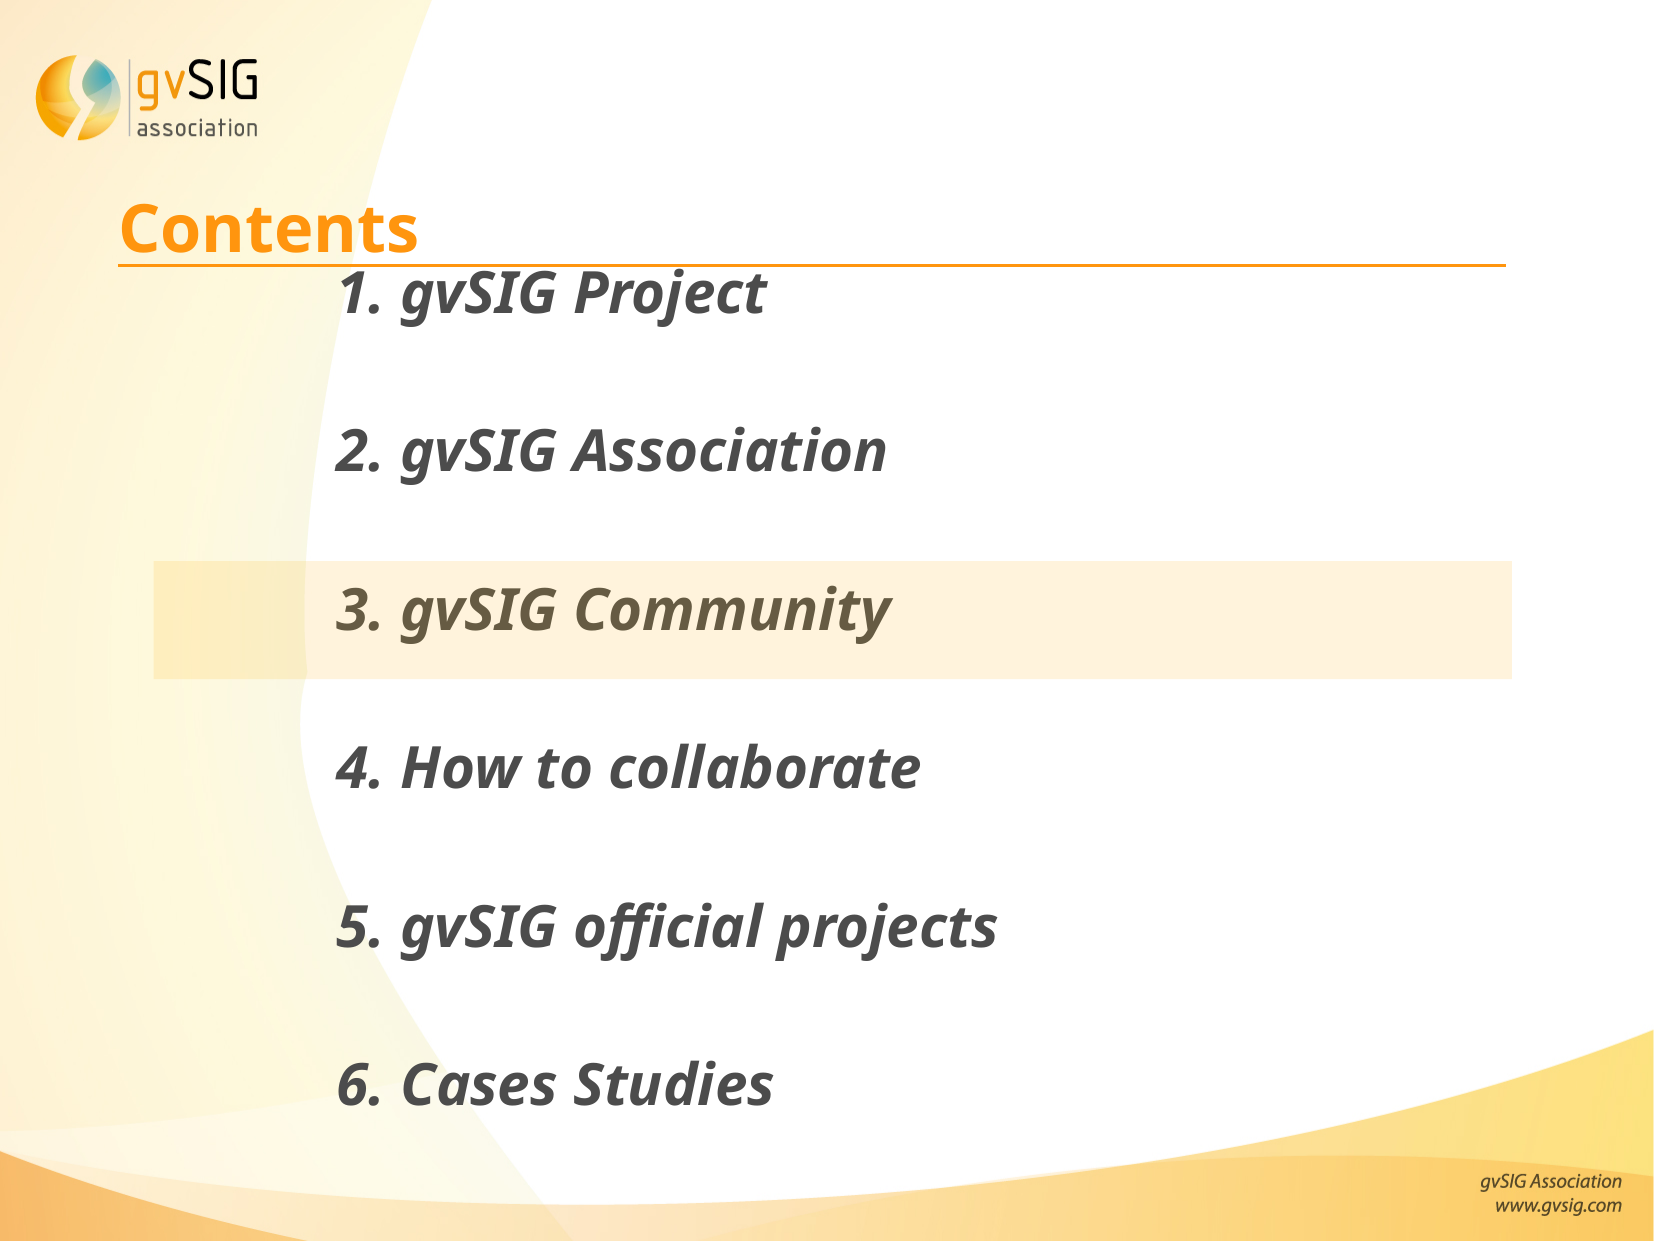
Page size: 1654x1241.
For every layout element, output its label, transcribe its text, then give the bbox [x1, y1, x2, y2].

title Contents [118, 177, 1607, 276]
picture [695, 287, 706, 295]
picture [529, 276, 755, 314]
picture [411, 288, 423, 307]
picture [476, 276, 535, 314]
picture [588, 279, 600, 291]
picture [642, 288, 654, 307]
title 1. gvSIG Project 2. gvSIG Association 3. gvSIG Community 4. How to collaborate 5. gvSIG official projects 6. Cases Studies [336, 314, 1654, 1060]
text_box [153, 561, 1512, 680]
picture [0, 0, 1654, 1241]
